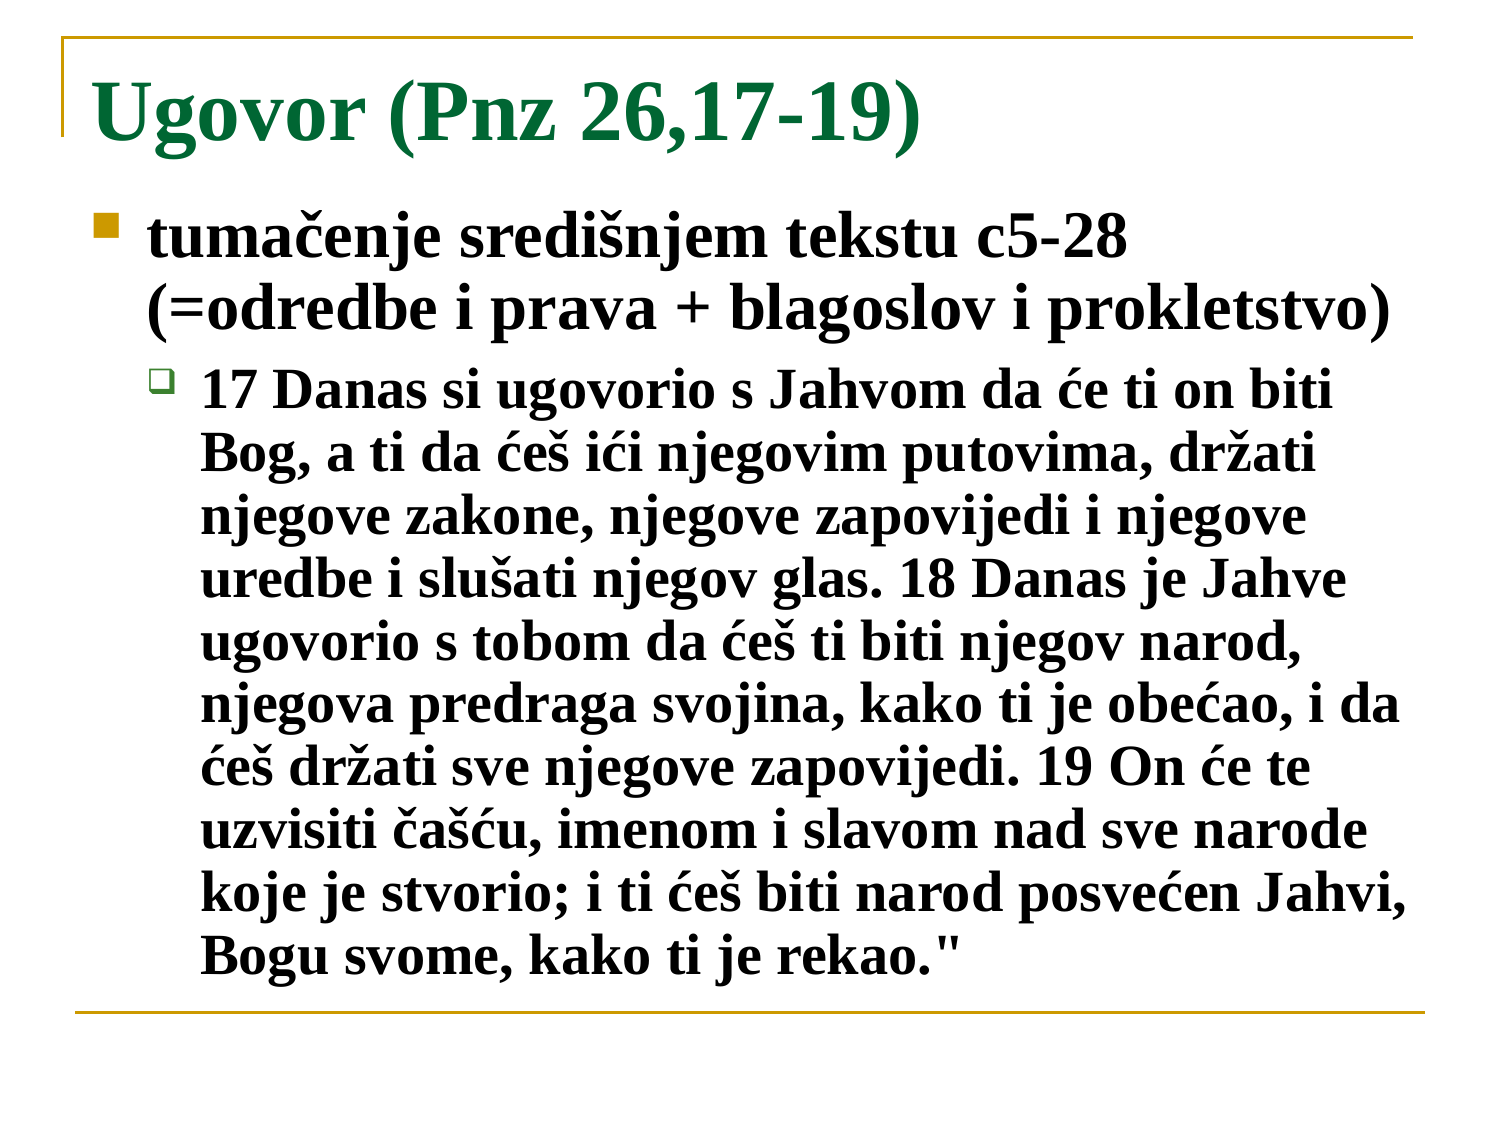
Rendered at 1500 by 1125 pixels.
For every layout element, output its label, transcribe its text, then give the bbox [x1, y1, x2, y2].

list tumačenje središnjem tekstu c5-28 (=odredbe i prava + blagoslov i prokletstvo) 17 Danas si ugovorio s Jahvom da će ti on biti Bog, a ti da ćeš ići njegovim putovima, držati njegove zakone, njegove zapovijedi i njegove uredbe i slušati njegov glas. 18 Danas je Jahve ugovorio s tobom da ćeš ti biti njegov narod, njegova predraga svojina, kako ti je obećao, i da ćeš držati sve njegove zapovijedi. 19 On će te uzvisiti čašću, imenom i slavom nad sve narode koje je stvorio; i ti ćeš biti narod posvećen Jahvi, Bogu svome, kako ti je rekao." [75, 192, 1426, 1006]
title Ugovor (Pnz 26,17-19) [75, 45, 1426, 192]
